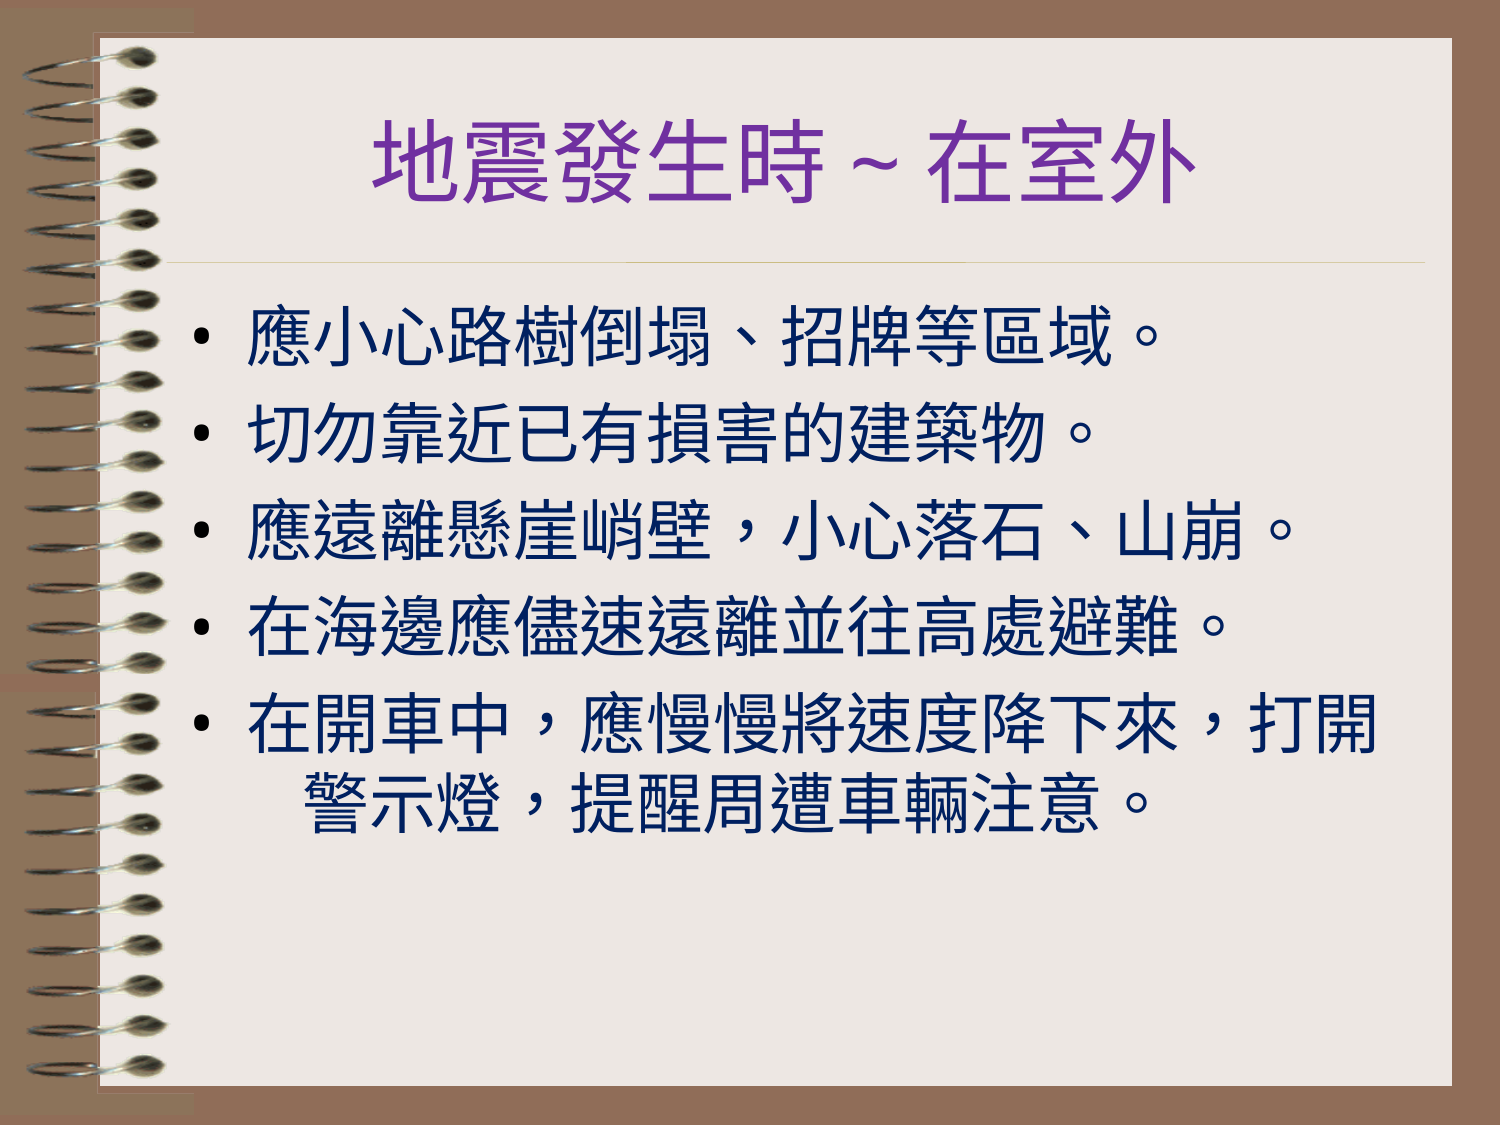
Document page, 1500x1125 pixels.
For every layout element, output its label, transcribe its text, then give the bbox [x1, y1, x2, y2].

list 應小心路樹倒塌、招牌等區域。 切勿靠近已有損害的建築物。 應遠離懸崖峭壁，小心落石、山崩。 在海邊應儘速遠離並往高處避難。 在開車中，應慢慢將速度降下來，打開警示燈，提醒周遭車輛注意。 [174, 287, 1426, 963]
title 地震發生時~在室外 [159, 66, 1410, 254]
